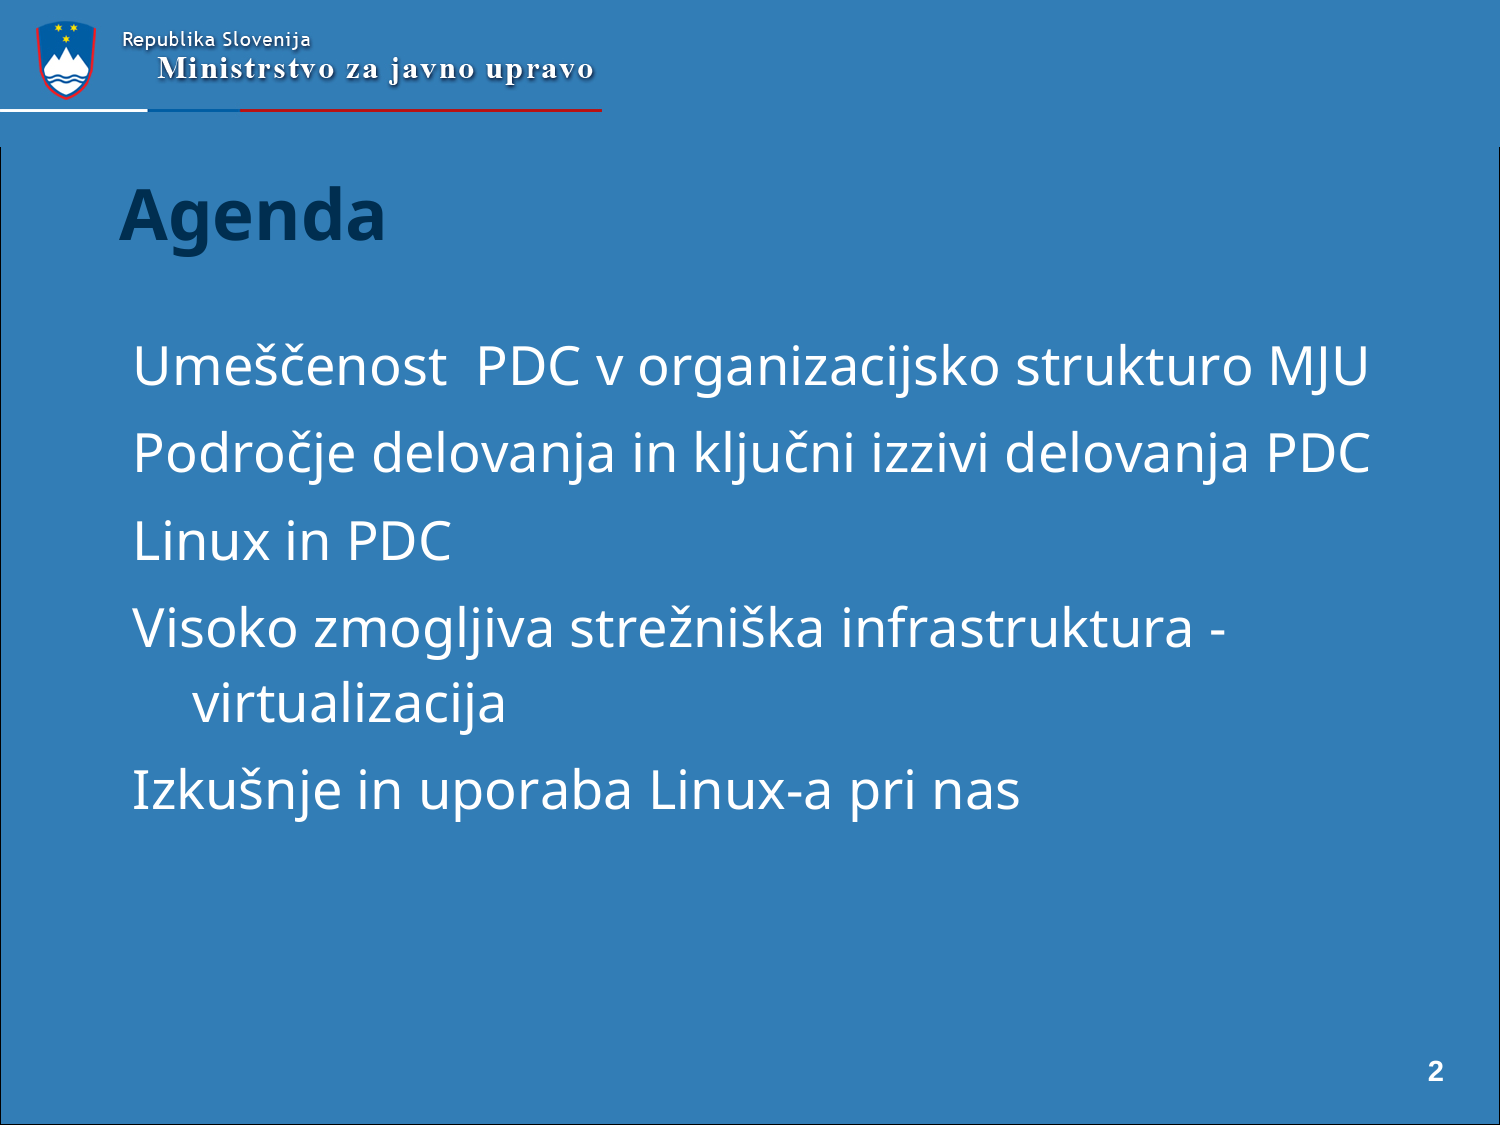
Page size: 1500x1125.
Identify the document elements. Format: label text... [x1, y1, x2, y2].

title Agenda [104, 156, 1417, 298]
list Umeščenost PDC v organizacijsko strukturo MJU Področje delovanja in ključni izzivi delovanja PDC Linux in PDC Visoko zmogljiva strežniška infrastruktura - virtualizacija Izkušnje in uporaba Linux-a pri nas [117, 319, 1476, 900]
picture [0, 0, 1500, 147]
